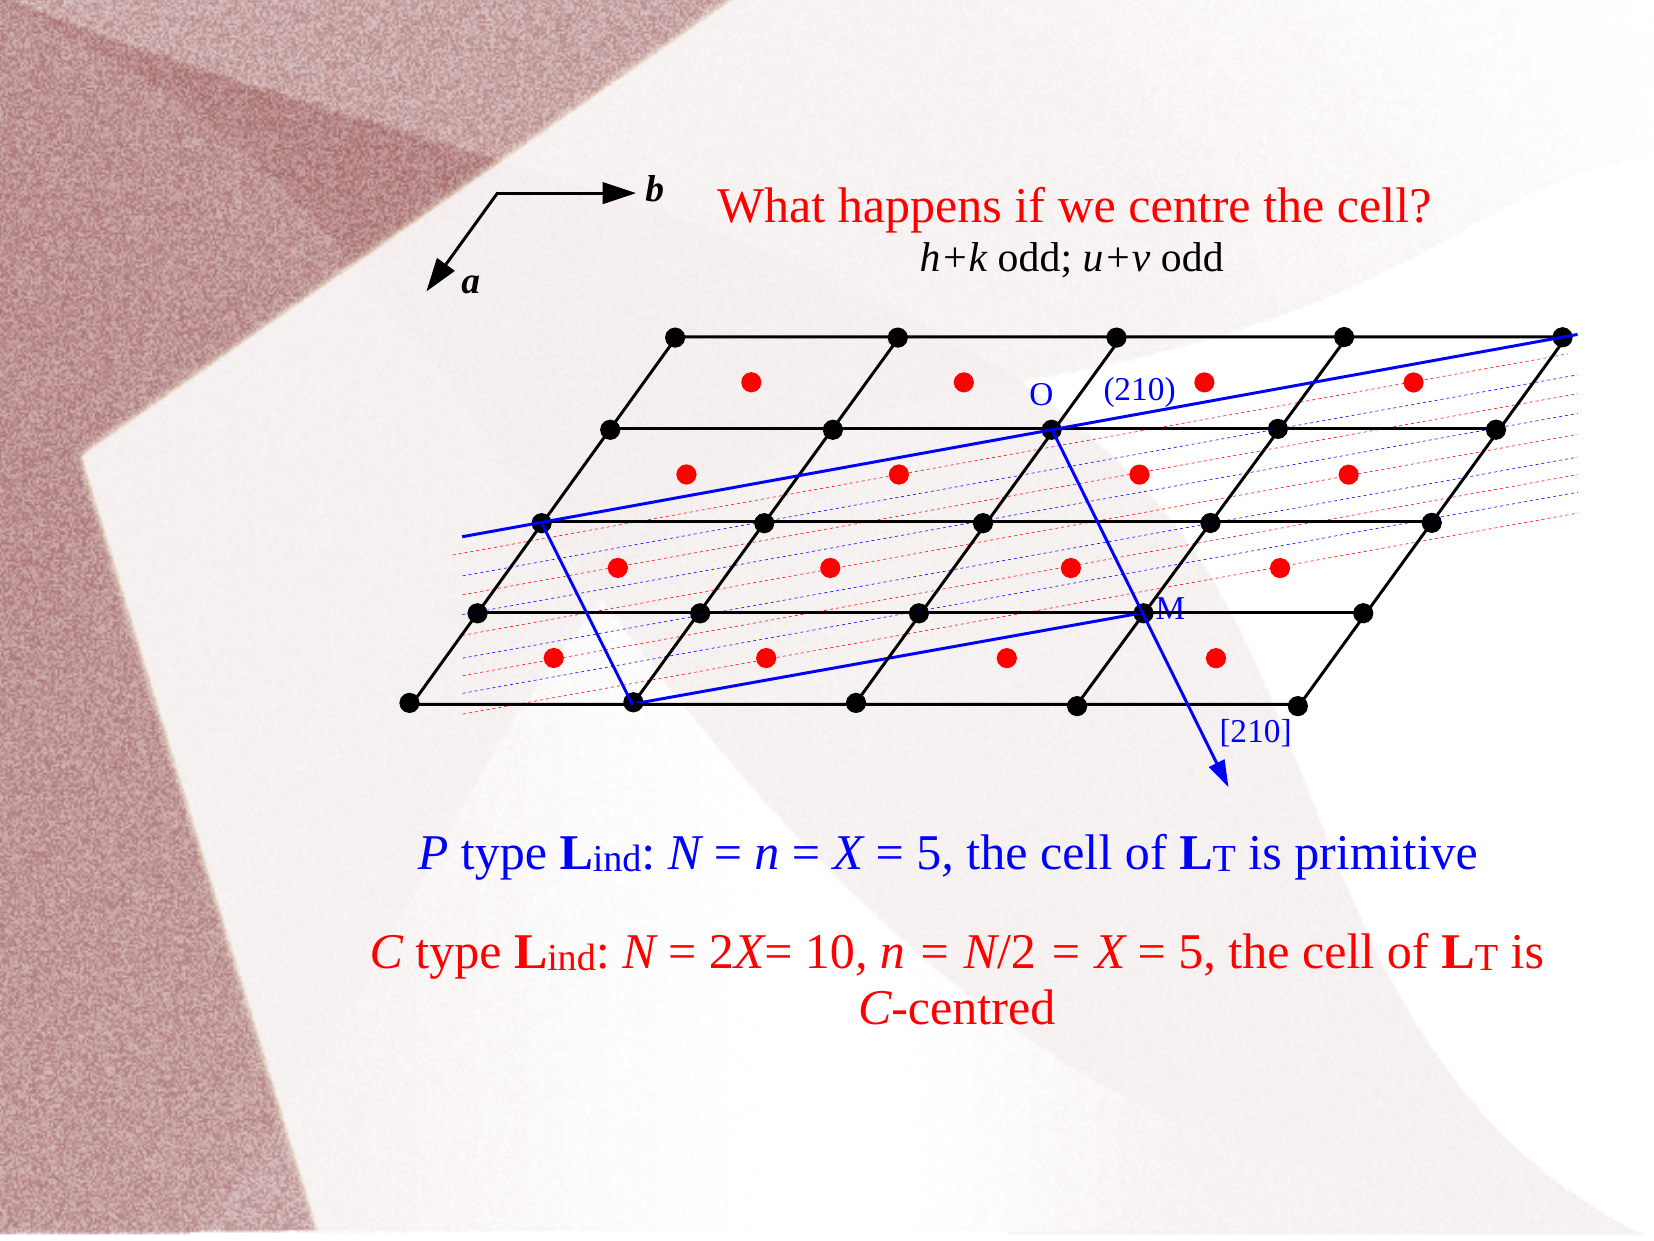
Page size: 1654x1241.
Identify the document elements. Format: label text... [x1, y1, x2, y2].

text_box [918, 614, 928, 622]
text_box [1068, 706, 1086, 715]
text_box [1355, 604, 1368, 611]
text_box [1495, 427, 1505, 439]
text_box [539, 523, 551, 532]
text_box [1271, 559, 1289, 577]
picture [0, 0, 1654, 1241]
text_box [1069, 697, 1079, 702]
text_box [829, 430, 842, 439]
text_box [1354, 614, 1362, 620]
text_box [1344, 339, 1353, 346]
text_box [1289, 701, 1307, 715]
text_box [896, 339, 907, 347]
text_box [742, 373, 760, 391]
text_box M [1155, 589, 1186, 611]
text_box [1108, 328, 1125, 335]
text_box [1363, 609, 1372, 622]
text_box [607, 430, 619, 439]
text_box [400, 694, 418, 712]
text_box [1423, 514, 1435, 520]
text_box [848, 706, 864, 712]
text_box (210) [1103, 370, 1176, 409]
text_box [677, 465, 696, 484]
text_box What happens if we centre the cell? [717, 177, 1432, 235]
text_box [696, 614, 709, 622]
text_box [1202, 514, 1214, 520]
text_box [692, 604, 702, 611]
text_box [955, 373, 973, 392]
text_box a [461, 260, 481, 303]
text_box [1488, 421, 1502, 427]
text_box [624, 693, 637, 702]
text_box P type Lind: N = n = X = 5, the cell of LT is primitive [416, 823, 1480, 893]
text_box M [1155, 614, 1186, 628]
text_box [1404, 373, 1423, 392]
text_box [1487, 430, 1496, 437]
text_box [210] [1219, 713, 1293, 752]
text_box [1108, 339, 1117, 346]
text_box [1195, 373, 1214, 392]
text_box [1336, 328, 1353, 335]
text_box [1117, 339, 1125, 347]
text_box [673, 339, 684, 347]
text_box [1141, 614, 1152, 622]
text_box [1043, 430, 1051, 436]
text_box [1276, 430, 1287, 438]
text_box [1050, 430, 1061, 439]
text_box [761, 523, 773, 532]
text_box [1429, 517, 1441, 532]
text_box [666, 328, 684, 344]
text_box h+k odd; u+v odd [919, 235, 1225, 282]
text_box b [645, 168, 665, 211]
text_box [1290, 697, 1302, 702]
text_box [1130, 465, 1149, 484]
text_box [1554, 339, 1562, 345]
text_box [1207, 649, 1225, 667]
text_box [910, 604, 924, 611]
text_box [601, 421, 613, 435]
text_box [890, 465, 908, 484]
text_box [468, 604, 480, 619]
text_box [625, 706, 642, 711]
text_box O [1029, 375, 1059, 414]
text_box [609, 559, 627, 577]
text_box [824, 421, 835, 427]
text_box [1043, 421, 1057, 427]
text_box [975, 514, 988, 520]
text_box [1062, 559, 1080, 577]
text_box [756, 514, 767, 520]
text_box [910, 614, 917, 620]
text_box [757, 649, 775, 667]
text_box [1340, 466, 1358, 484]
text_box C type Lind: N = 2X= 10, n = N/2 = X = 5, the cell of LT is C-centred [368, 922, 1547, 1049]
text_box [889, 328, 906, 335]
text_box [1269, 420, 1282, 427]
text_box [974, 523, 983, 531]
text_box [1208, 523, 1220, 532]
text_box [998, 649, 1016, 667]
text_box [821, 559, 839, 577]
text_box [983, 523, 992, 532]
text_box [545, 649, 563, 667]
text_box [847, 694, 859, 702]
text_box [1335, 339, 1343, 344]
text_box [532, 514, 545, 529]
text_box [1554, 328, 1572, 346]
text_box [1135, 604, 1147, 611]
text_box [474, 614, 487, 622]
